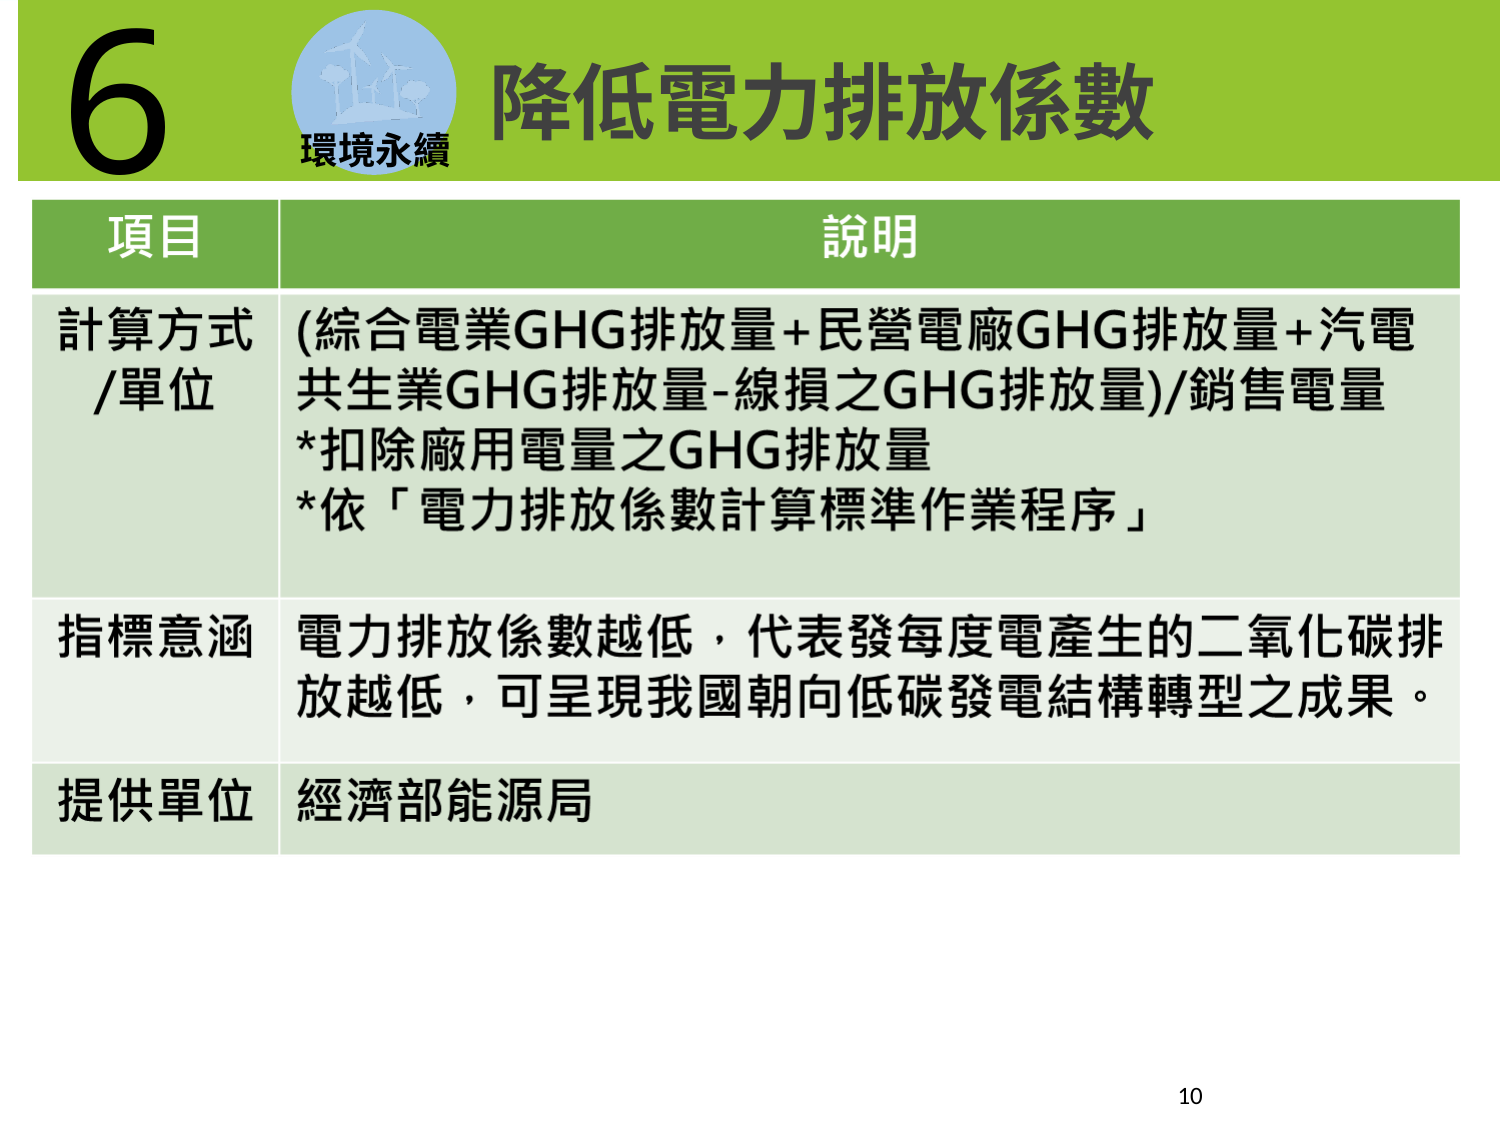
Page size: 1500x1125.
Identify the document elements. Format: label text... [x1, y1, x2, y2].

text_box 10 [1162, 1065, 1500, 1125]
text_box [261, 0, 1500, 181]
text_box 環境永續 [286, 120, 466, 180]
text_box [18, 0, 45, 181]
picture [306, 5, 435, 120]
text_box 6 [45, 0, 261, 224]
text_box 降低電力排放係數 [475, 43, 1500, 158]
picture [31, 192, 1461, 862]
